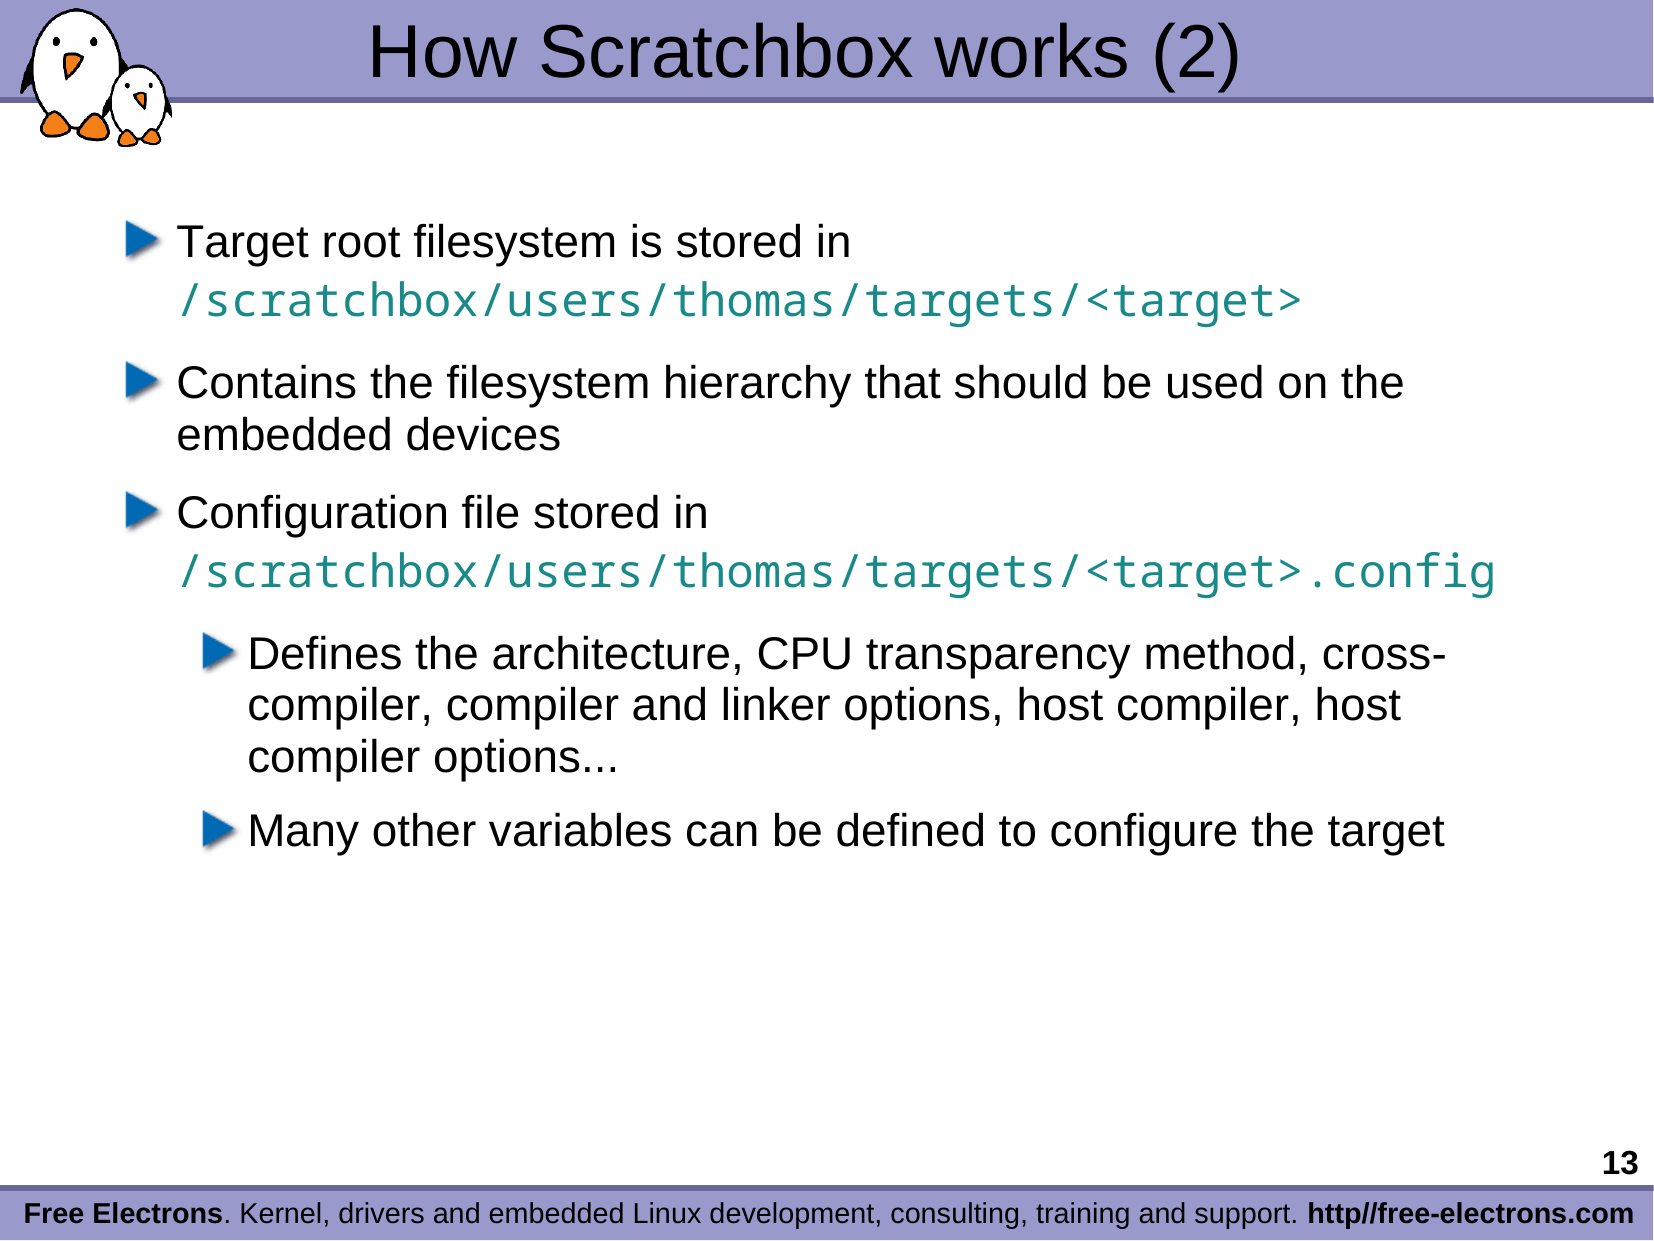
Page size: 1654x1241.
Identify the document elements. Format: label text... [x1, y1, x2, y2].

picture [20, 8, 172, 147]
list Target root filesystem is stored in /scratchbox/users/thomas/targets/<target> Contains the filesystem hierarchy that should be used on the embedded devices Configuration file stored in /scratchbox/users/thomas/targets/<target>.config Defines the architecture, CPU transparency method, cross-compiler, compiler and linker options, host compiler, host compiler options... Many other variables can be defined to configure the target [105, 216, 1576, 1066]
title How Scratchbox works (2) [60, 0, 1551, 104]
